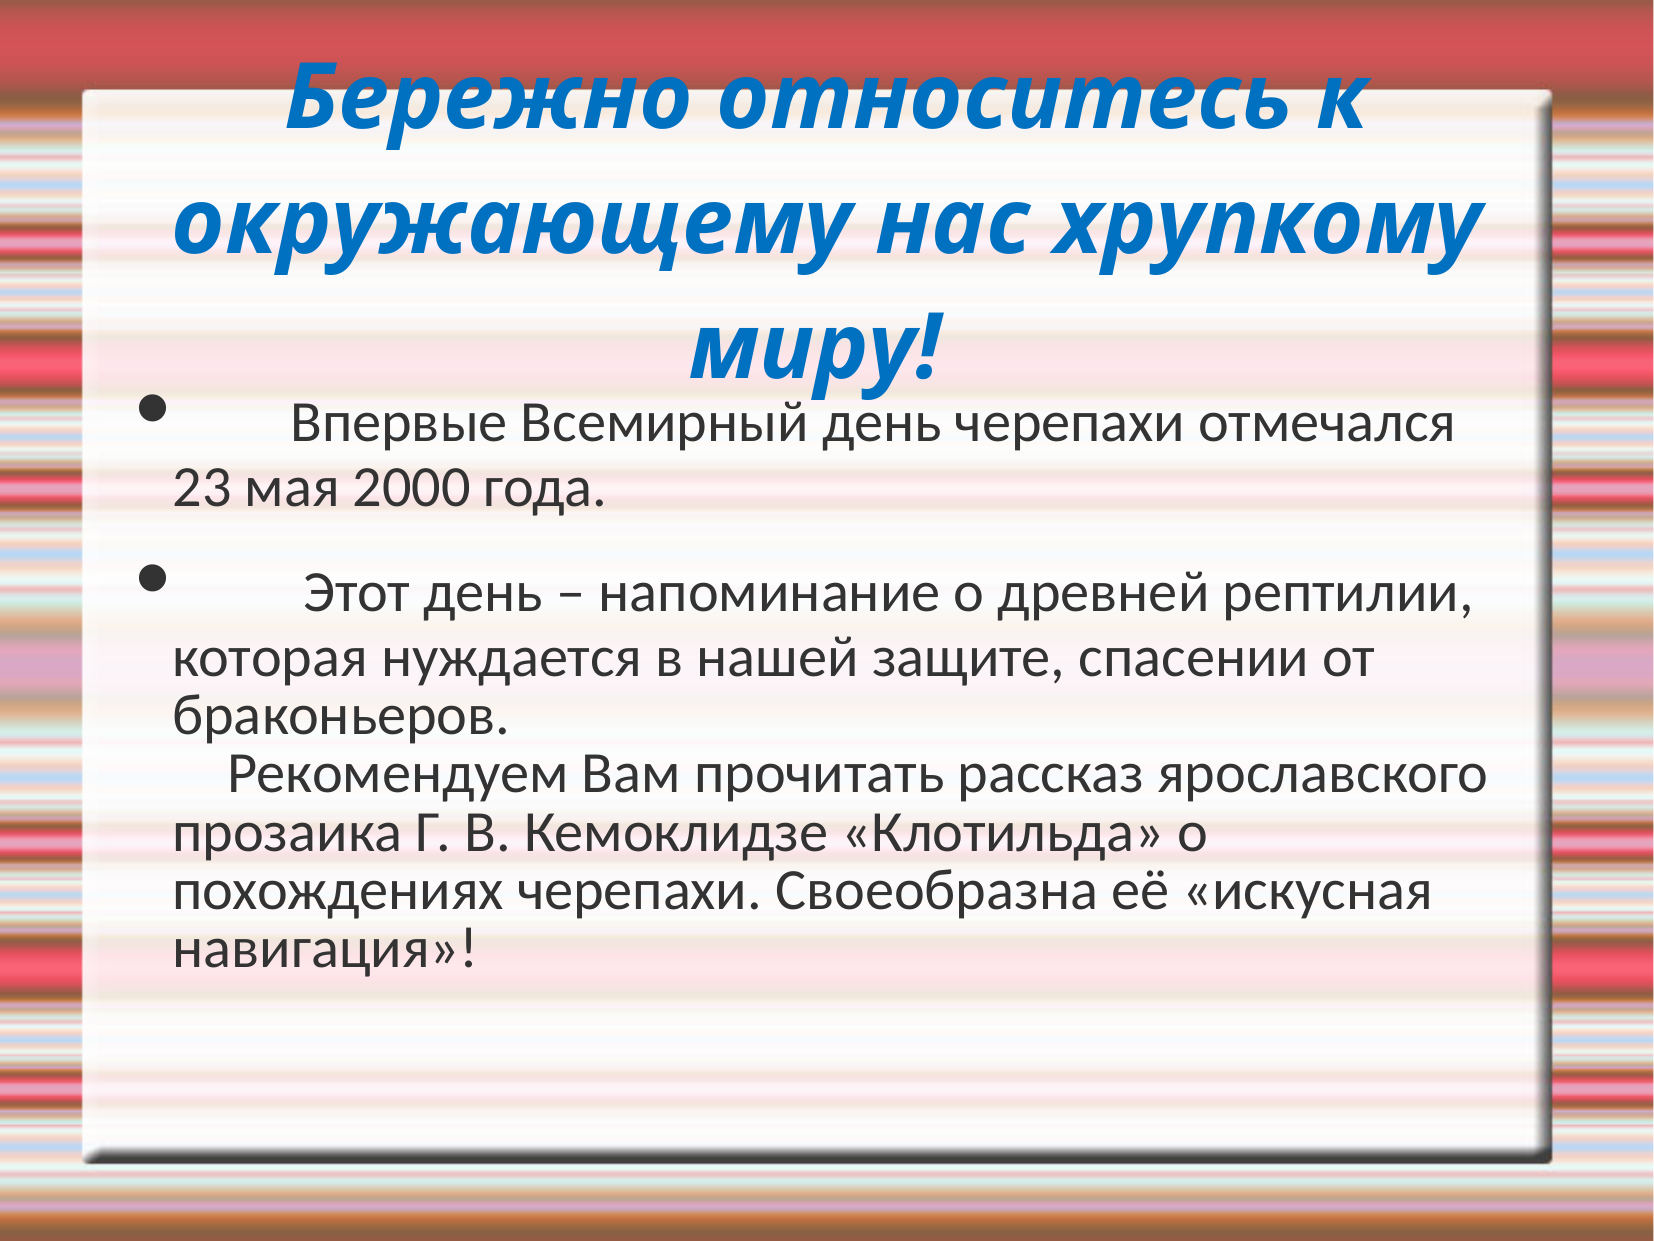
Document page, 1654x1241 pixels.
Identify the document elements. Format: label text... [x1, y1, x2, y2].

picture [0, 0, 1654, 1241]
list • Впервые Всемирный день черепахи отмечался 23 мая 2000 года. • Этот день – напоминание о древней рептилии, которая нуждается в нашей защите, спасении от браконьеров. Рекомендуем Вам прочитать рассказ ярославского прозаика Г. В. Кемоклидзе «Клотильда» о похождениях черепахи. Своеобразна её «искусная навигация»! [134, 350, 1516, 1132]
title Бережно относитесь к окружающему нас хрупкому миру! [121, 106, 1534, 331]
